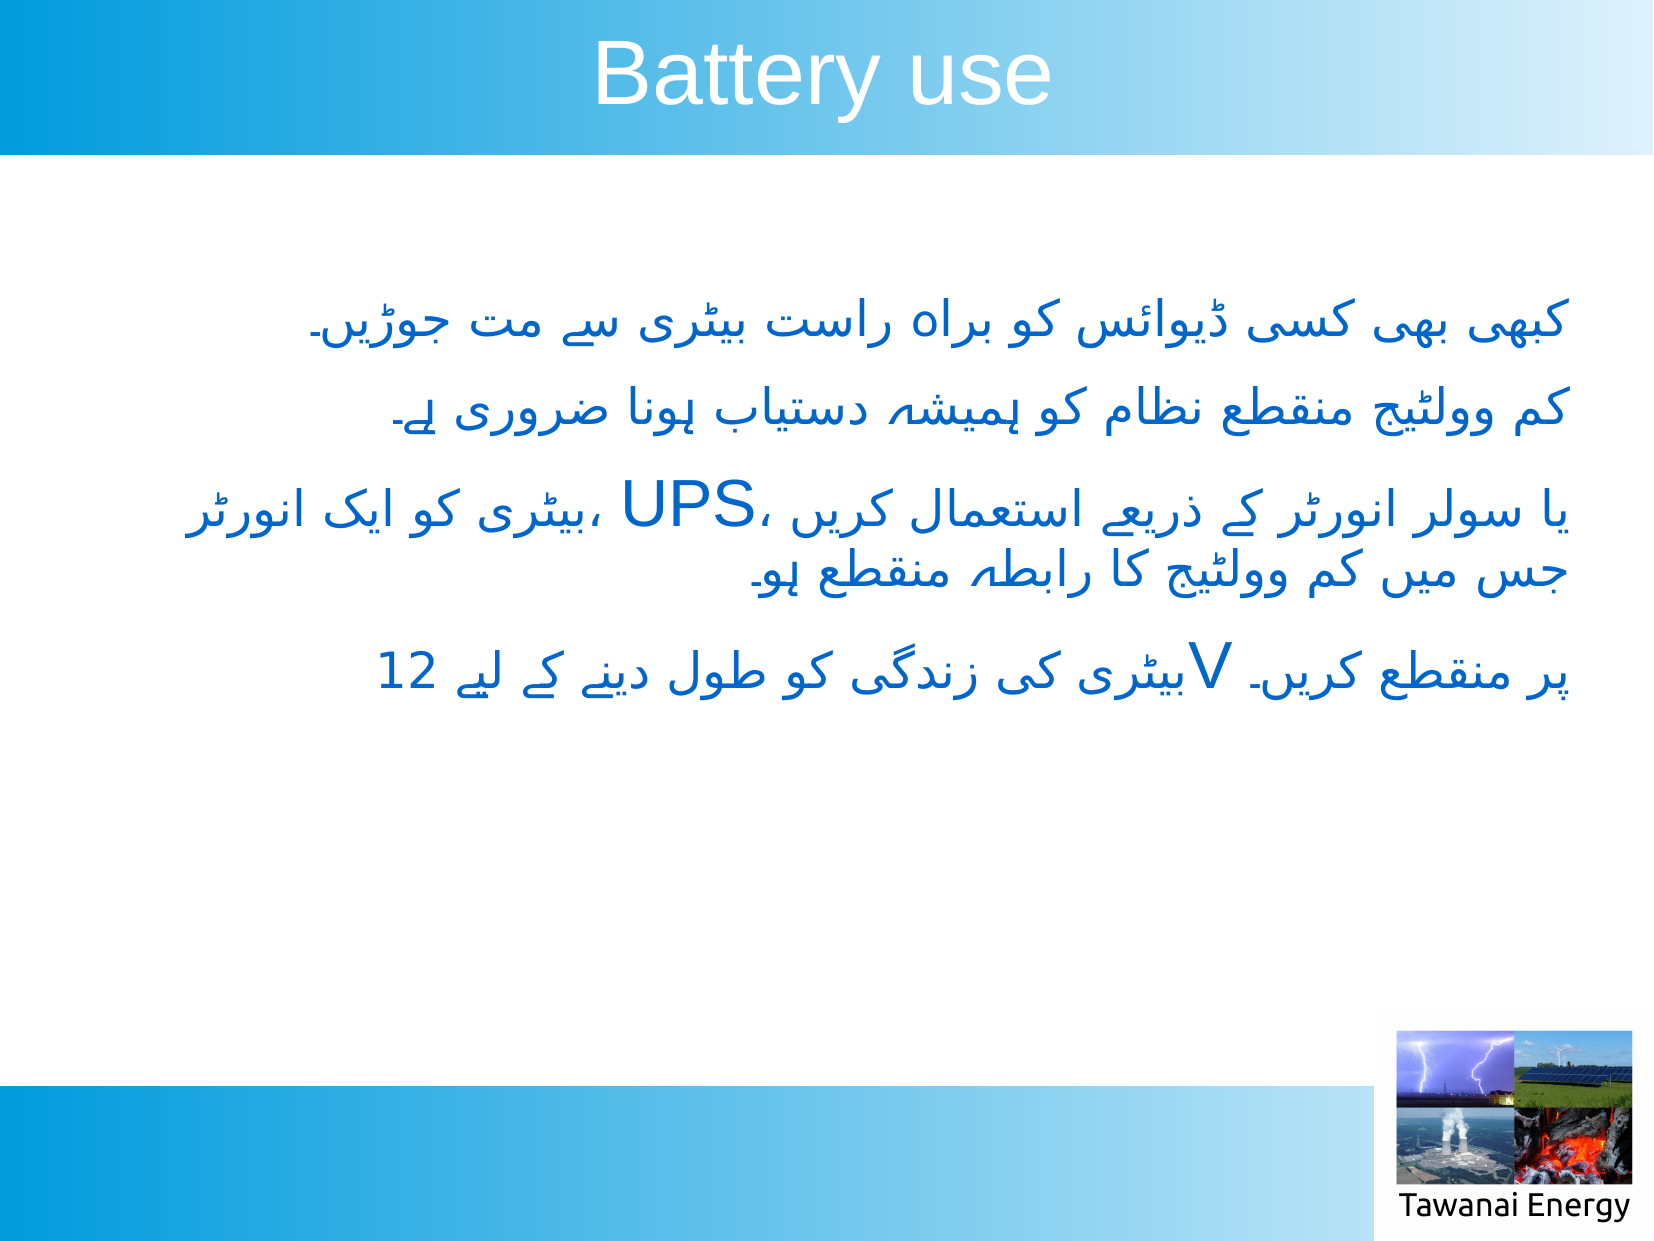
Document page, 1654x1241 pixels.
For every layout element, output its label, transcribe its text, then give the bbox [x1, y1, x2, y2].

list کبھی بھی کسی ڈیوائس کو براہ راست بیٹری سے مت جوڑیں۔ کم وولٹیج منقطع نظام کو ہمیشہ دستیاب ہونا ضروری ہے۔ بیٹری کو ایک انورٹر، UPS، یا سولر انورٹر کے ذریعے استعمال کریں جس میں کم وولٹیج کا رابطہ منقطع ہو۔ بیٹری کی زندگی کو طول دینے کے لیے 12V پر منقطع کریں۔ [82, 290, 1571, 1010]
picture [1374, 1009, 1654, 1241]
title Battery use [79, 20, 1568, 126]
